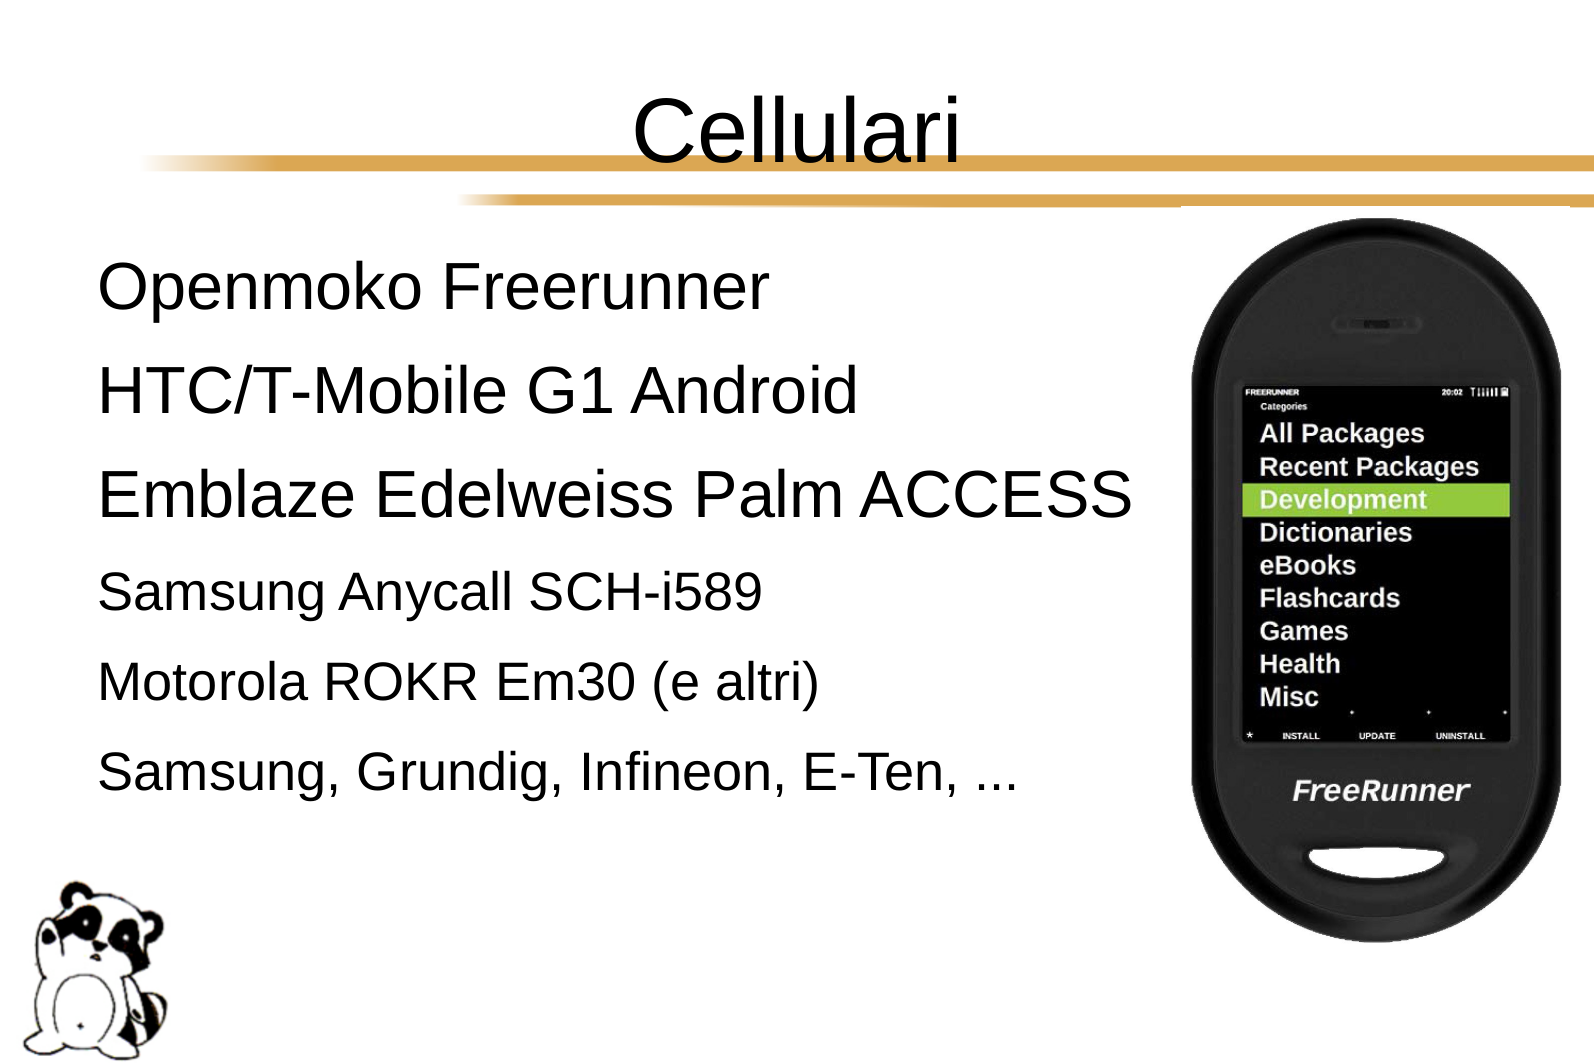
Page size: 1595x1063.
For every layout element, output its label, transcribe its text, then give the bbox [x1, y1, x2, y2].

picture [0, 0, 1595, 1063]
list Openmoko Freerunner HTC/T-Mobile G1 Android Emblaze Edelweiss Palm ACCESS Samsung Anycall SCH-i589 Motorola ROKR Em30 (e altri) Samsung, Grundig, Infineon, E-Ten, ... [79, 248, 1181, 936]
title Cellulari [79, 49, 1515, 213]
